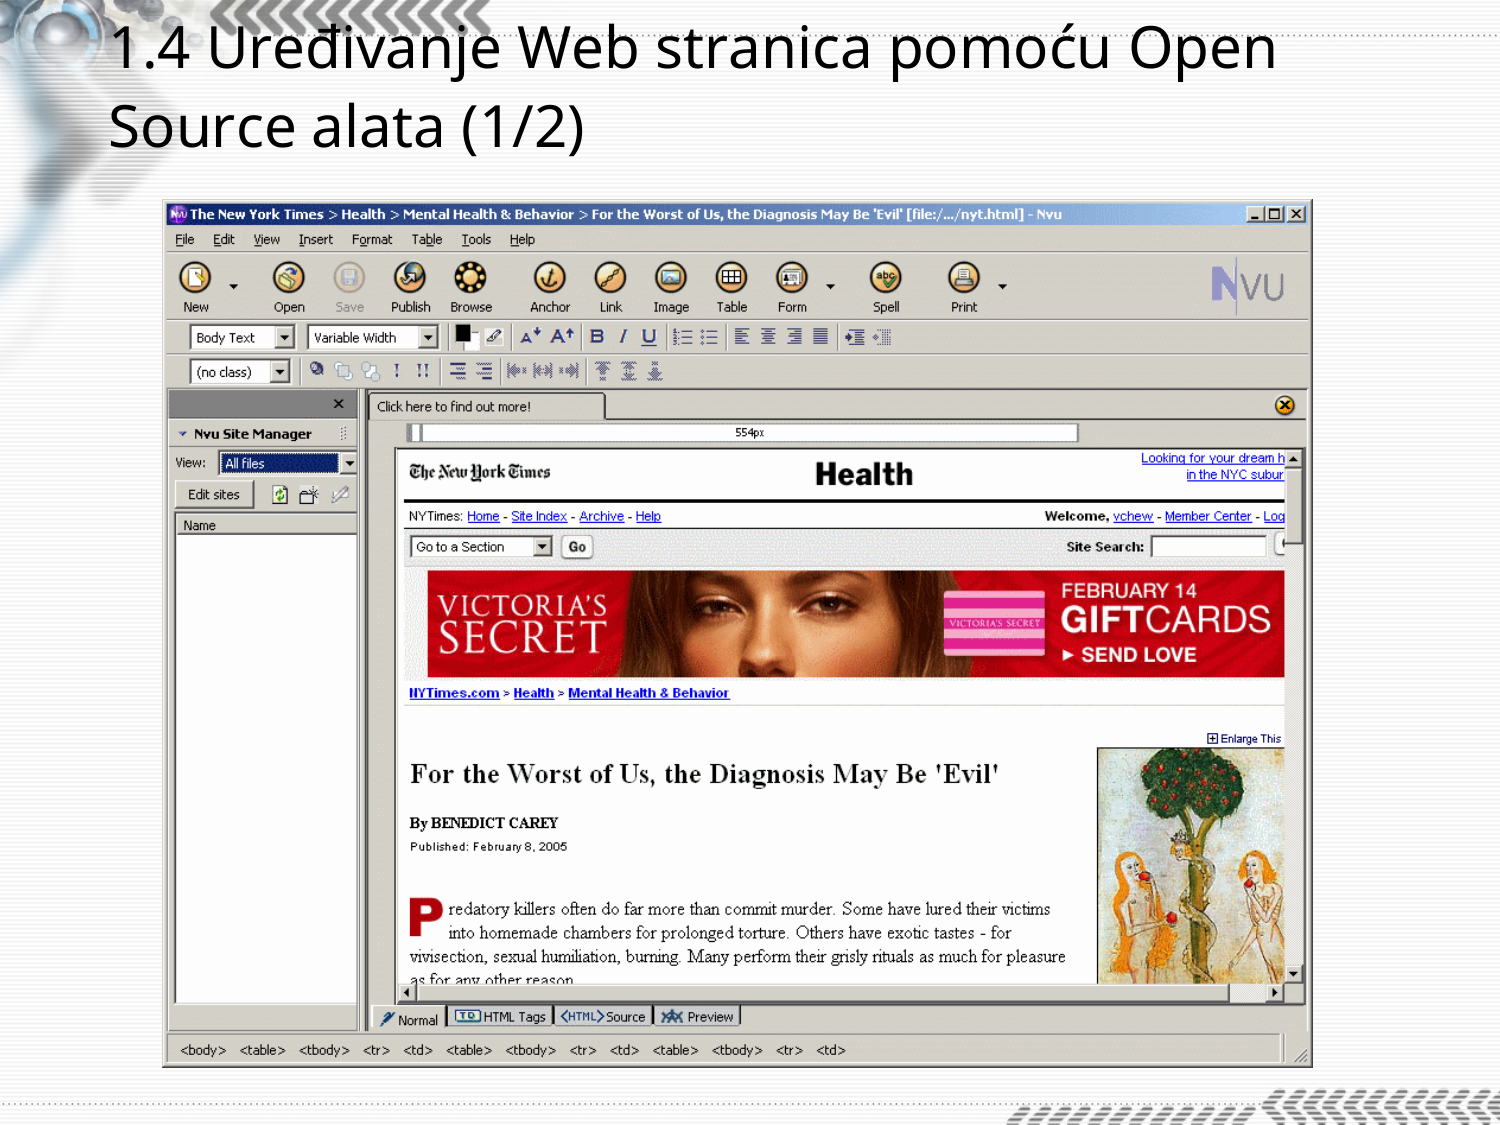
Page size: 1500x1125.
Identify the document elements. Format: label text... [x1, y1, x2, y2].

title 1.4 Uređivanje Web stranica pomoću Open Source alata (1/2) [94, 16, 1407, 173]
picture [0, 0, 1500, 1125]
